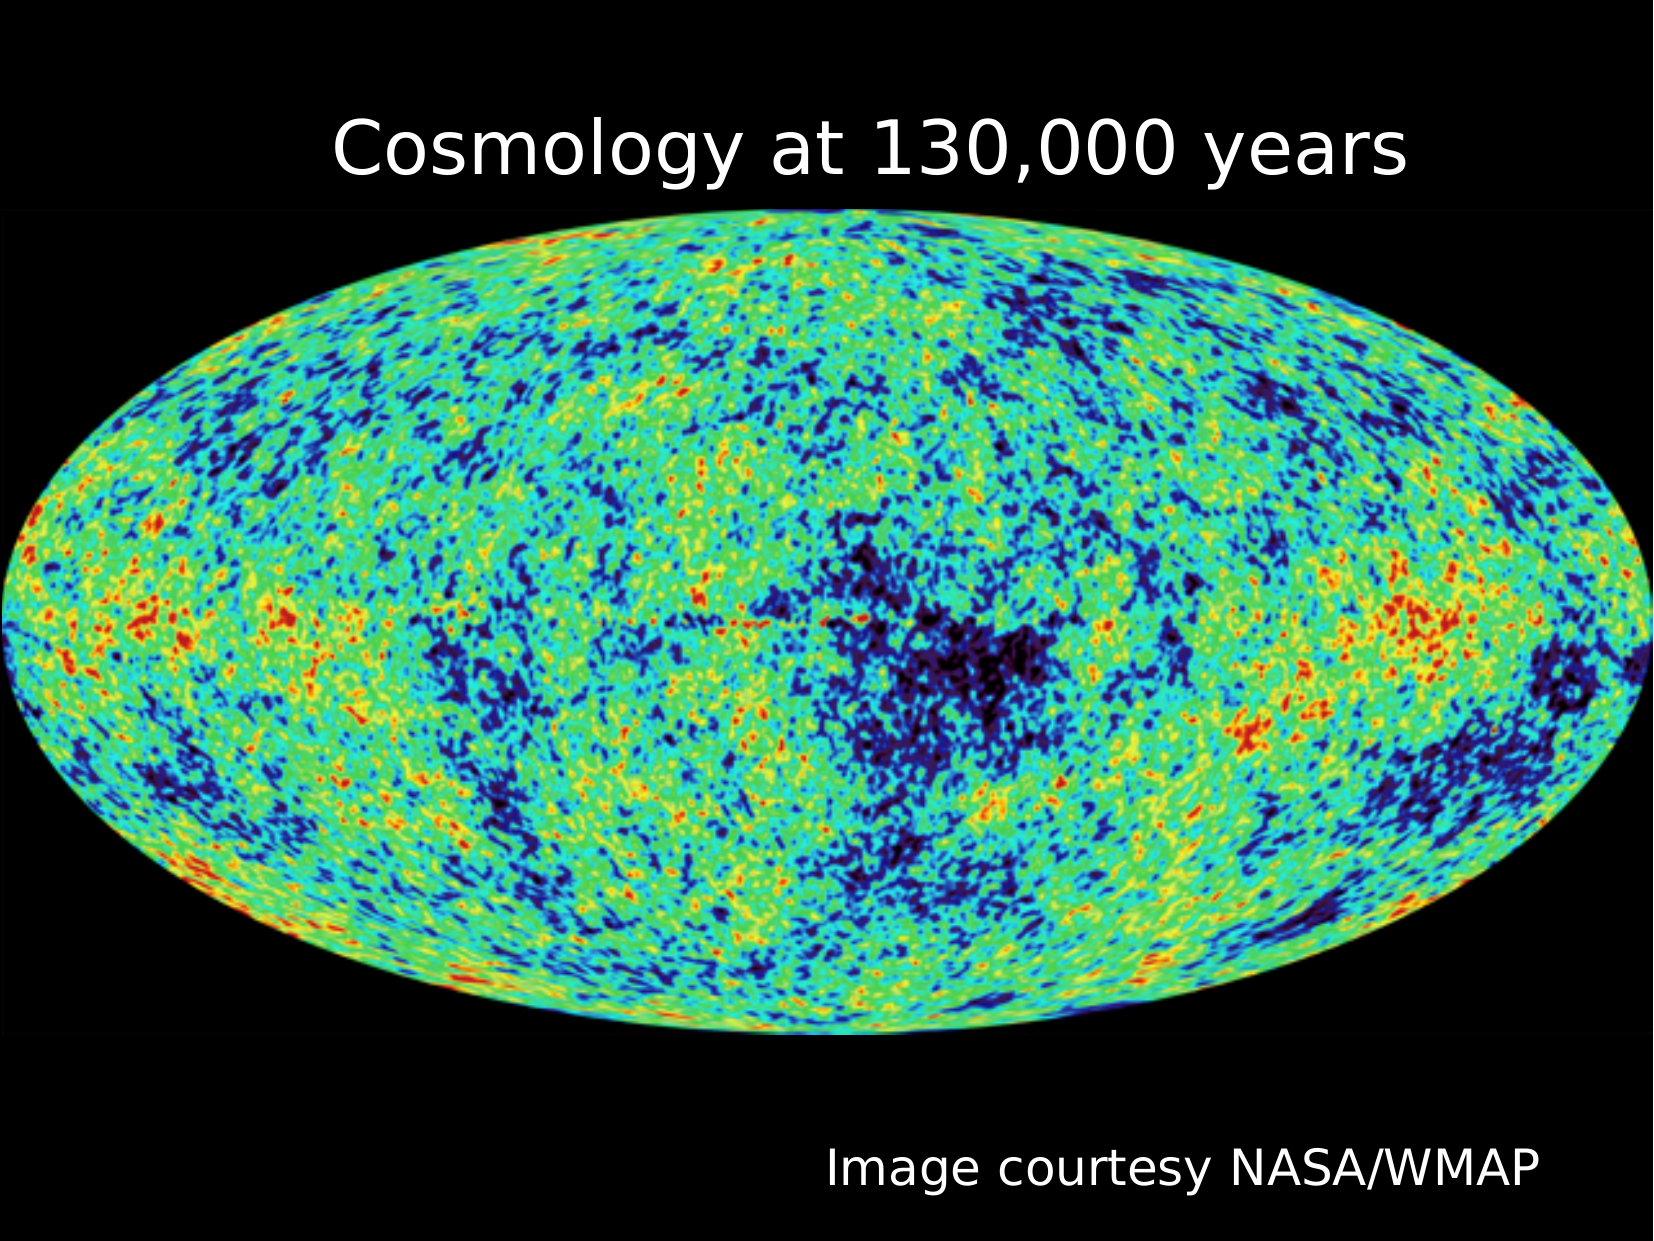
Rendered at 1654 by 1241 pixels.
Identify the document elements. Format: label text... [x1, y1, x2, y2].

text_box Image courtesy NASA/WMAP [810, 1131, 1557, 1205]
picture [2, 209, 1653, 1035]
text_box Cosmology at 130,000 years [316, 97, 1426, 200]
